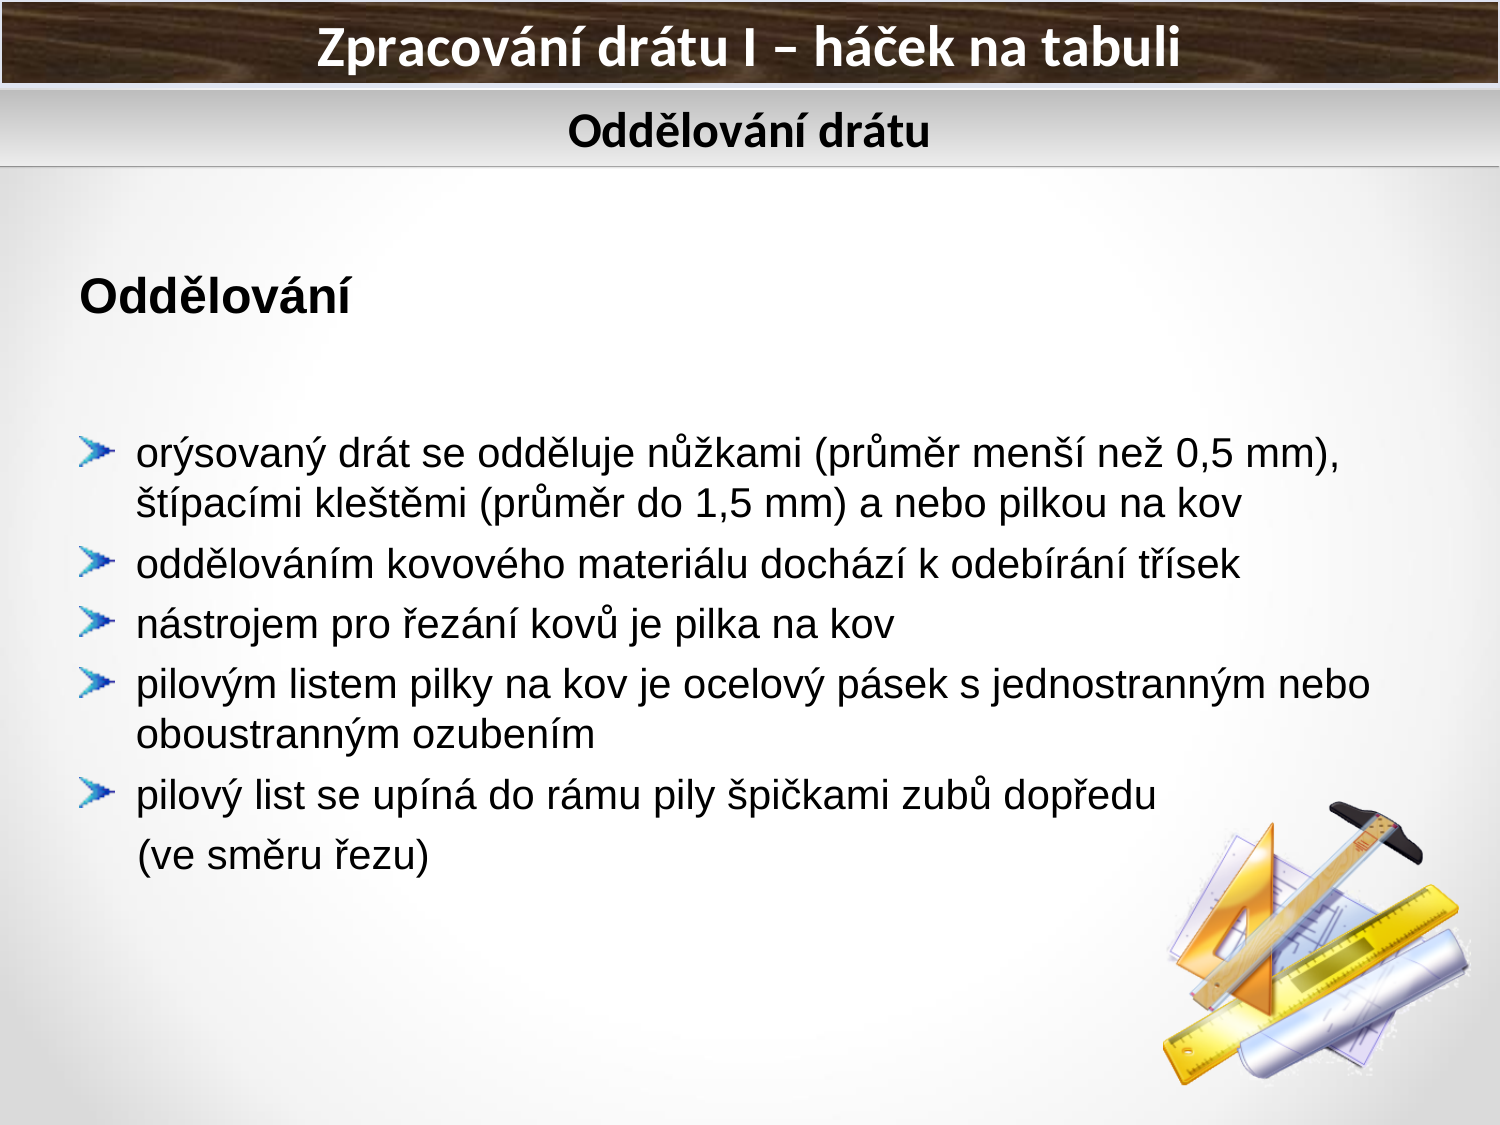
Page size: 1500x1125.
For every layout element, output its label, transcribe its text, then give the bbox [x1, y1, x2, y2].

text_box Oddělování [64, 255, 1436, 331]
picture [0, 86, 1500, 90]
text_box Zpracování drátu I – háček na tabuli [0, 0, 1500, 86]
text_box Oddělování drátu [0, 90, 1500, 166]
picture [0, 166, 1500, 1125]
text_box orýsovaný drát se odděluje nůžkami (průměr menší než 0,5 mm), štípacími kleštěmi (průměr do 1,5 mm) a nebo pilkou na kov oddělováním kovového materiálu dochází k odebírání třísek nástrojem pro řezání kovů je pilka na kov pilovým listem pilky na kov je ocelový pásek s jednostranným nebo oboustranným ozubením pilový list se upíná do rámu pily špičkami zubů dopředu (ve směru řezu) [64, 418, 1436, 886]
